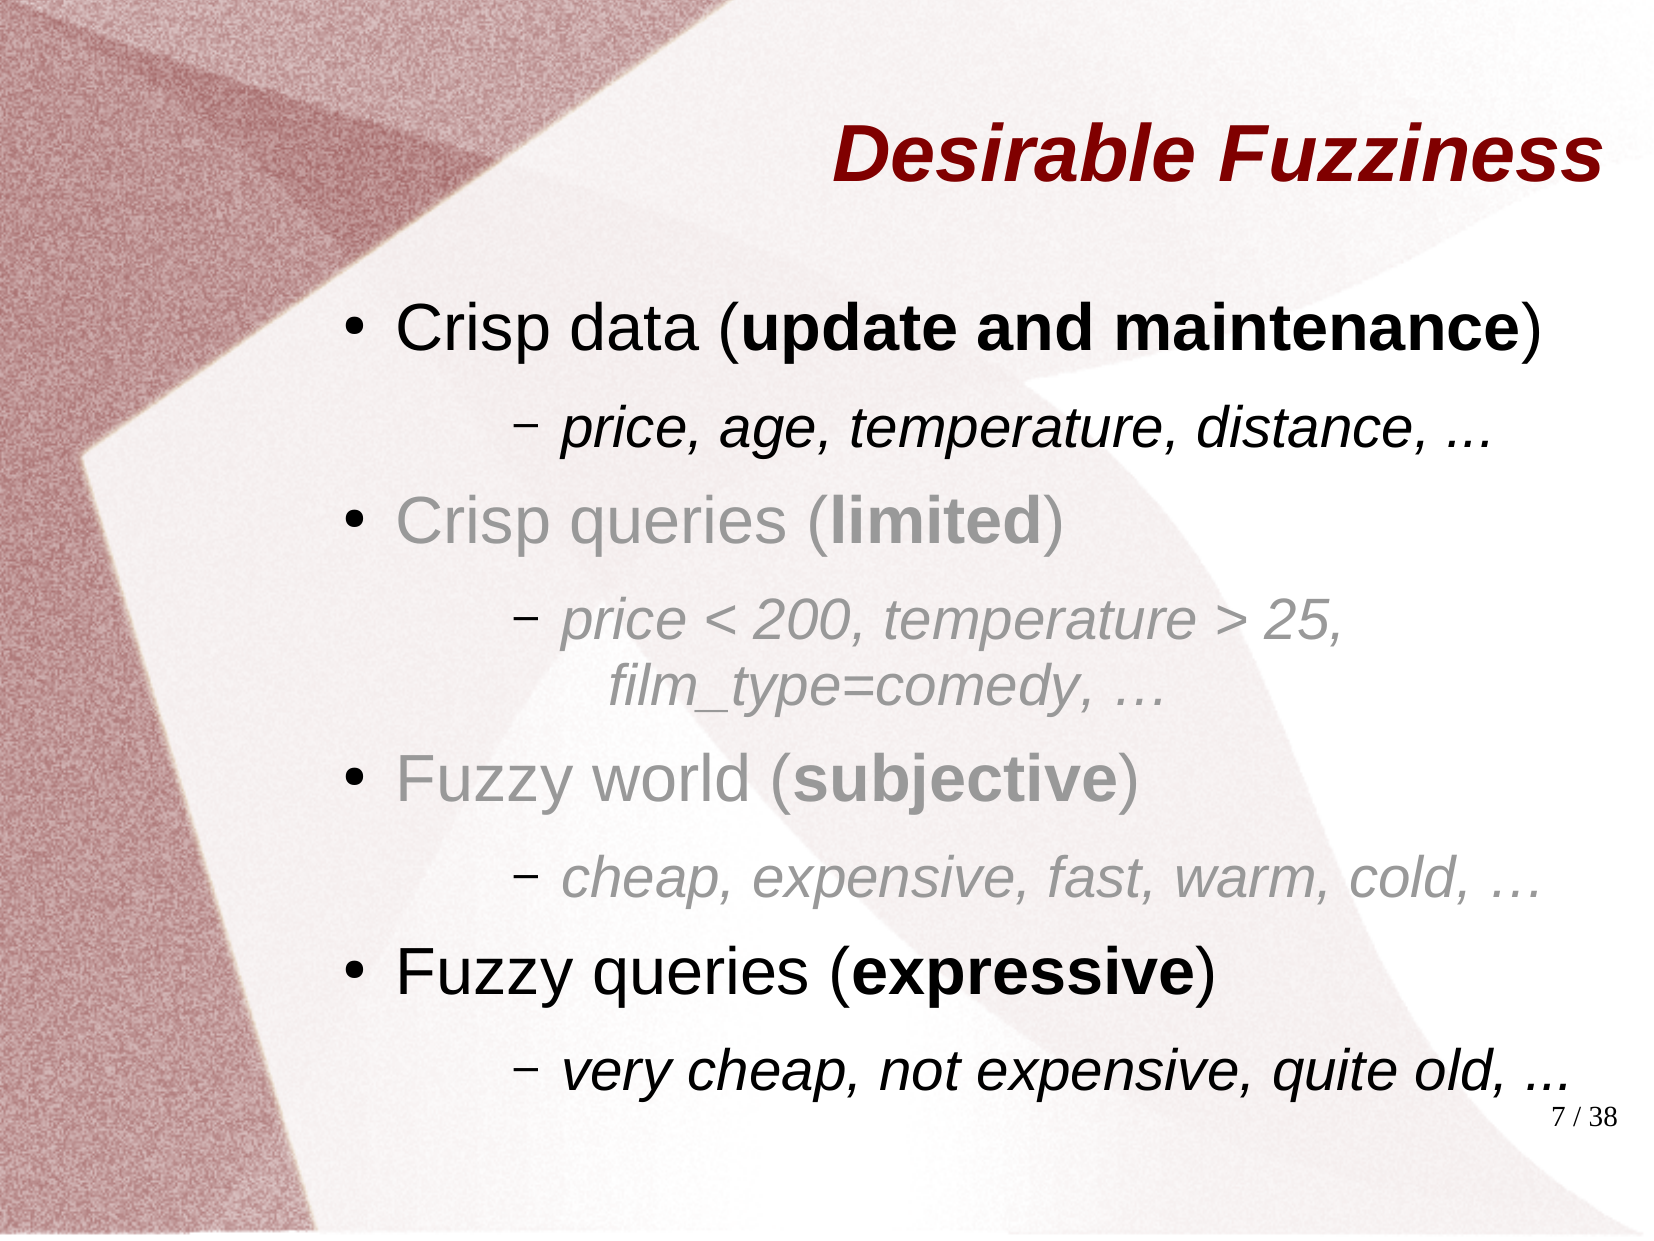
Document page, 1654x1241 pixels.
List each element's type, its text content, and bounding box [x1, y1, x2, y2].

list Crisp data (update and maintenance) price, age, temperature, distance, ... Crisp queries (limited) price < 200, temperature > 25, film_type=comedy, … Fuzzy world (subjective) cheap, expensive, fast, warm, cold, … Fuzzy queries (expressive) very cheap, not expensive, quite old, ... [324, 290, 1601, 1202]
picture [0, 0, 1654, 1241]
title Desirable Fuzziness [596, 49, 1607, 257]
